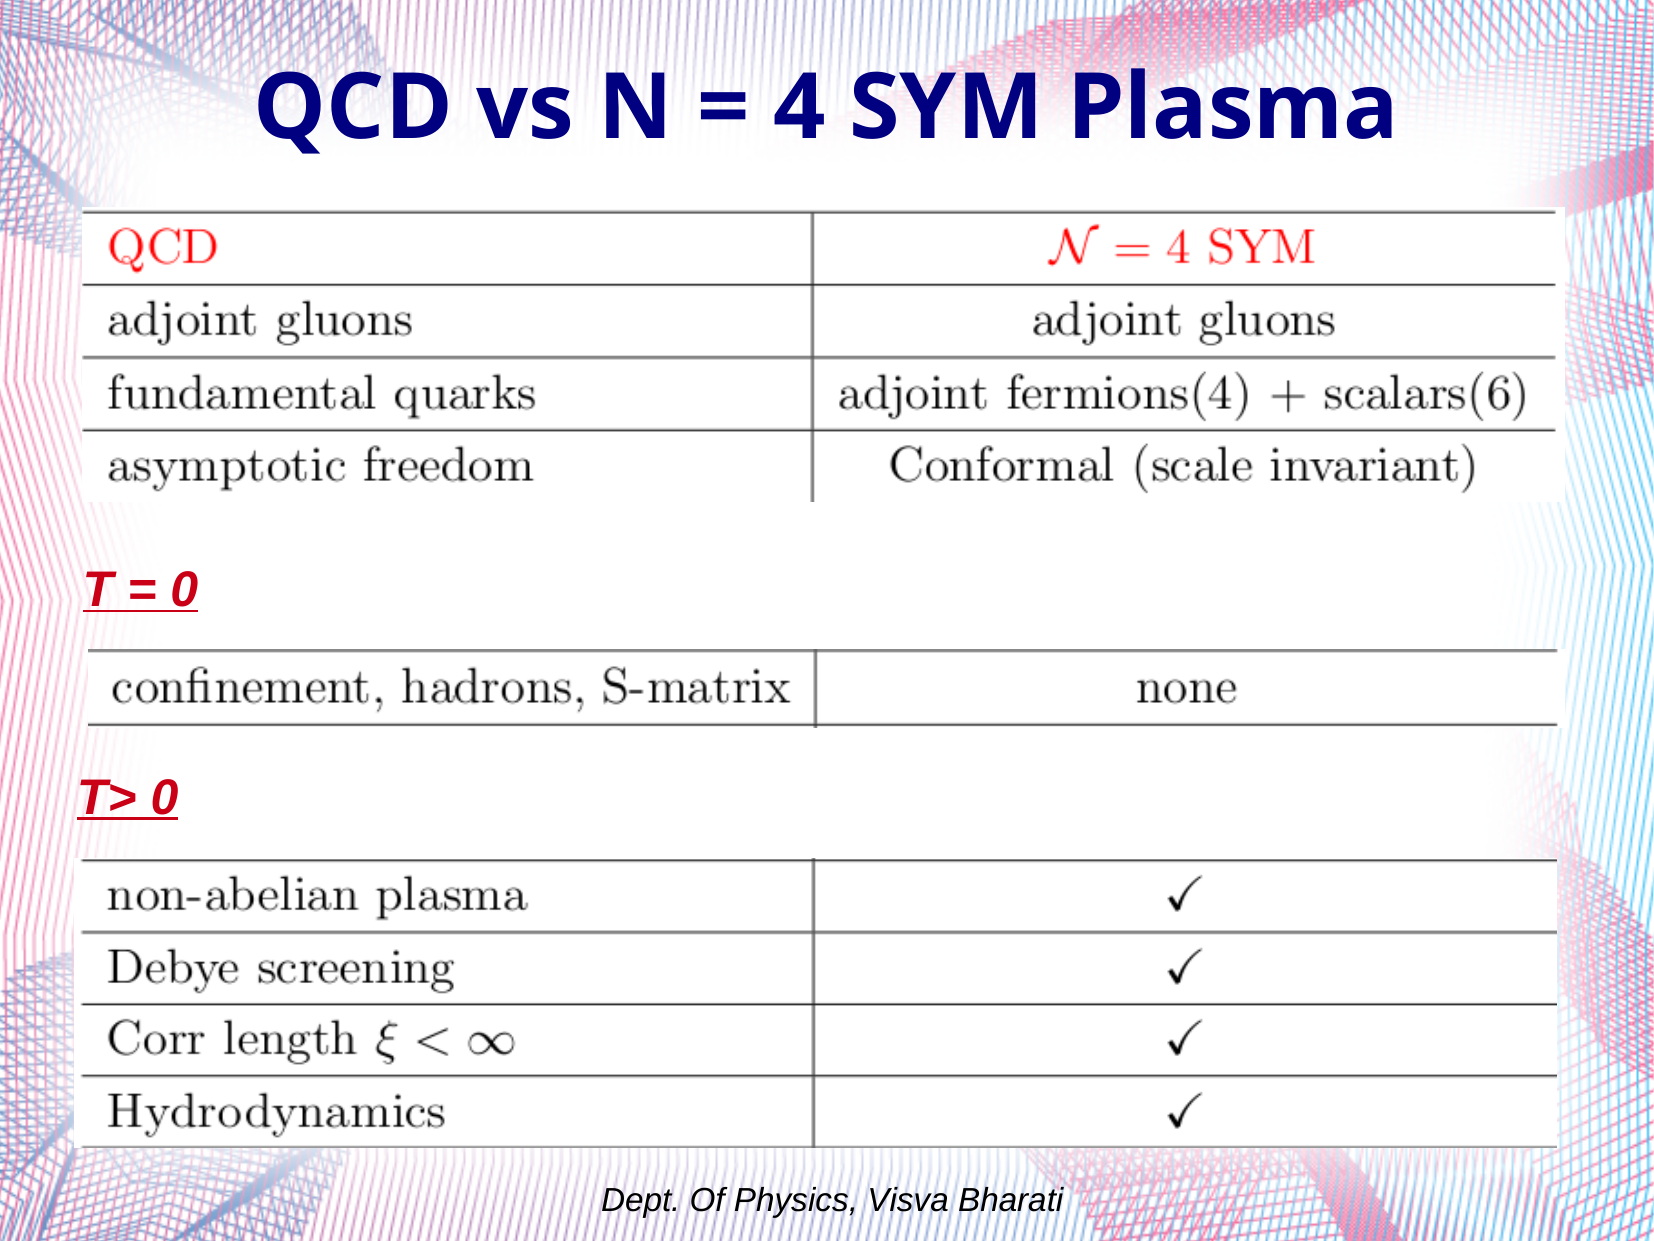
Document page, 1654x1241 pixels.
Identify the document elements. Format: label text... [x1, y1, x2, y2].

title T> 0 [76, 767, 1565, 827]
title T = 0 [82, 559, 1571, 620]
list Dept. Of Physics, Visva Bharati [295, 1181, 1300, 1241]
picture [0, 0, 1654, 1241]
title QCD vs N = 4 SYM Plasma [82, 29, 1571, 178]
